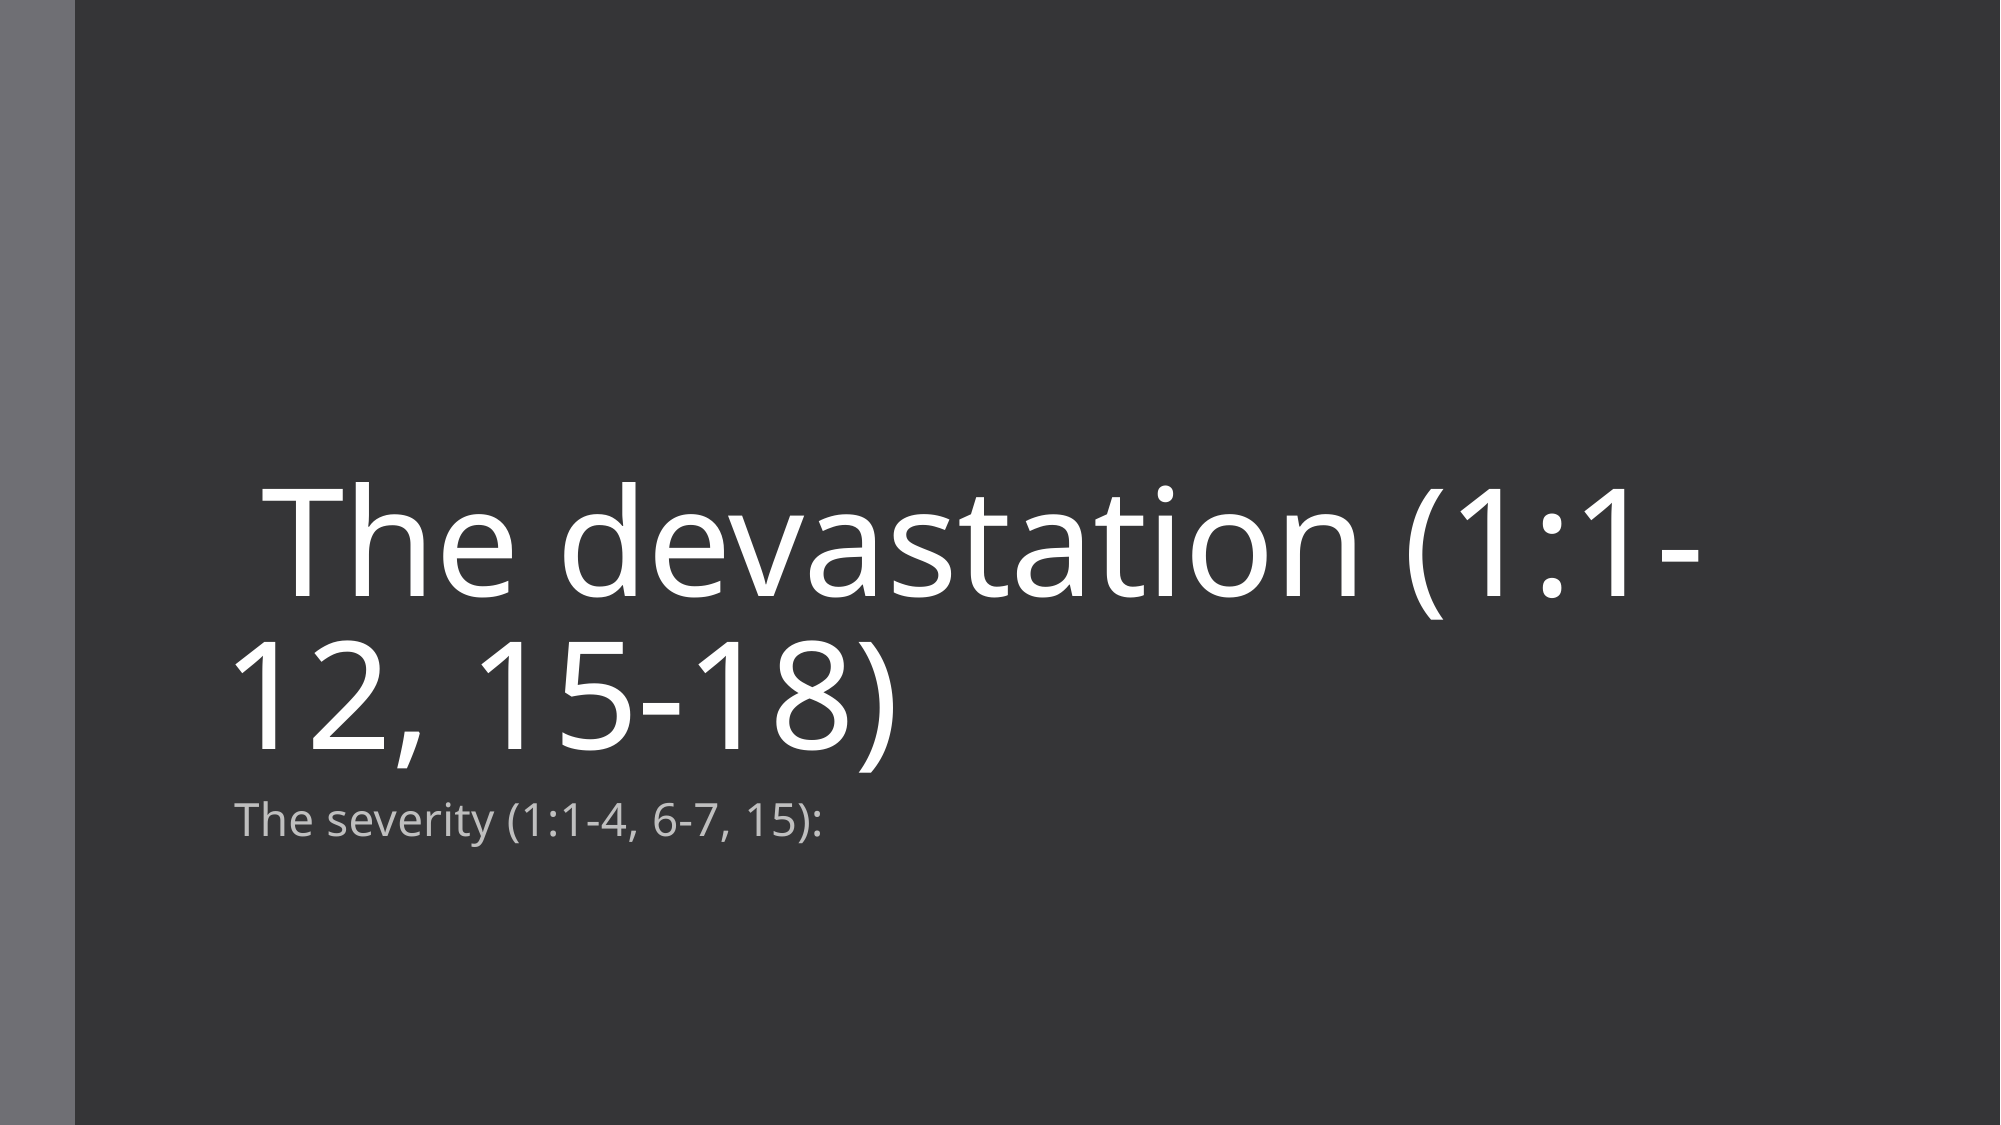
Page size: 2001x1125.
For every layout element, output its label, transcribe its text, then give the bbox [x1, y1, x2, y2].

title The devastation (1:1-12, 15-18) [206, 124, 1752, 787]
subtitle The severity (1:1-4, 6-7, 15): [206, 787, 1752, 1066]
